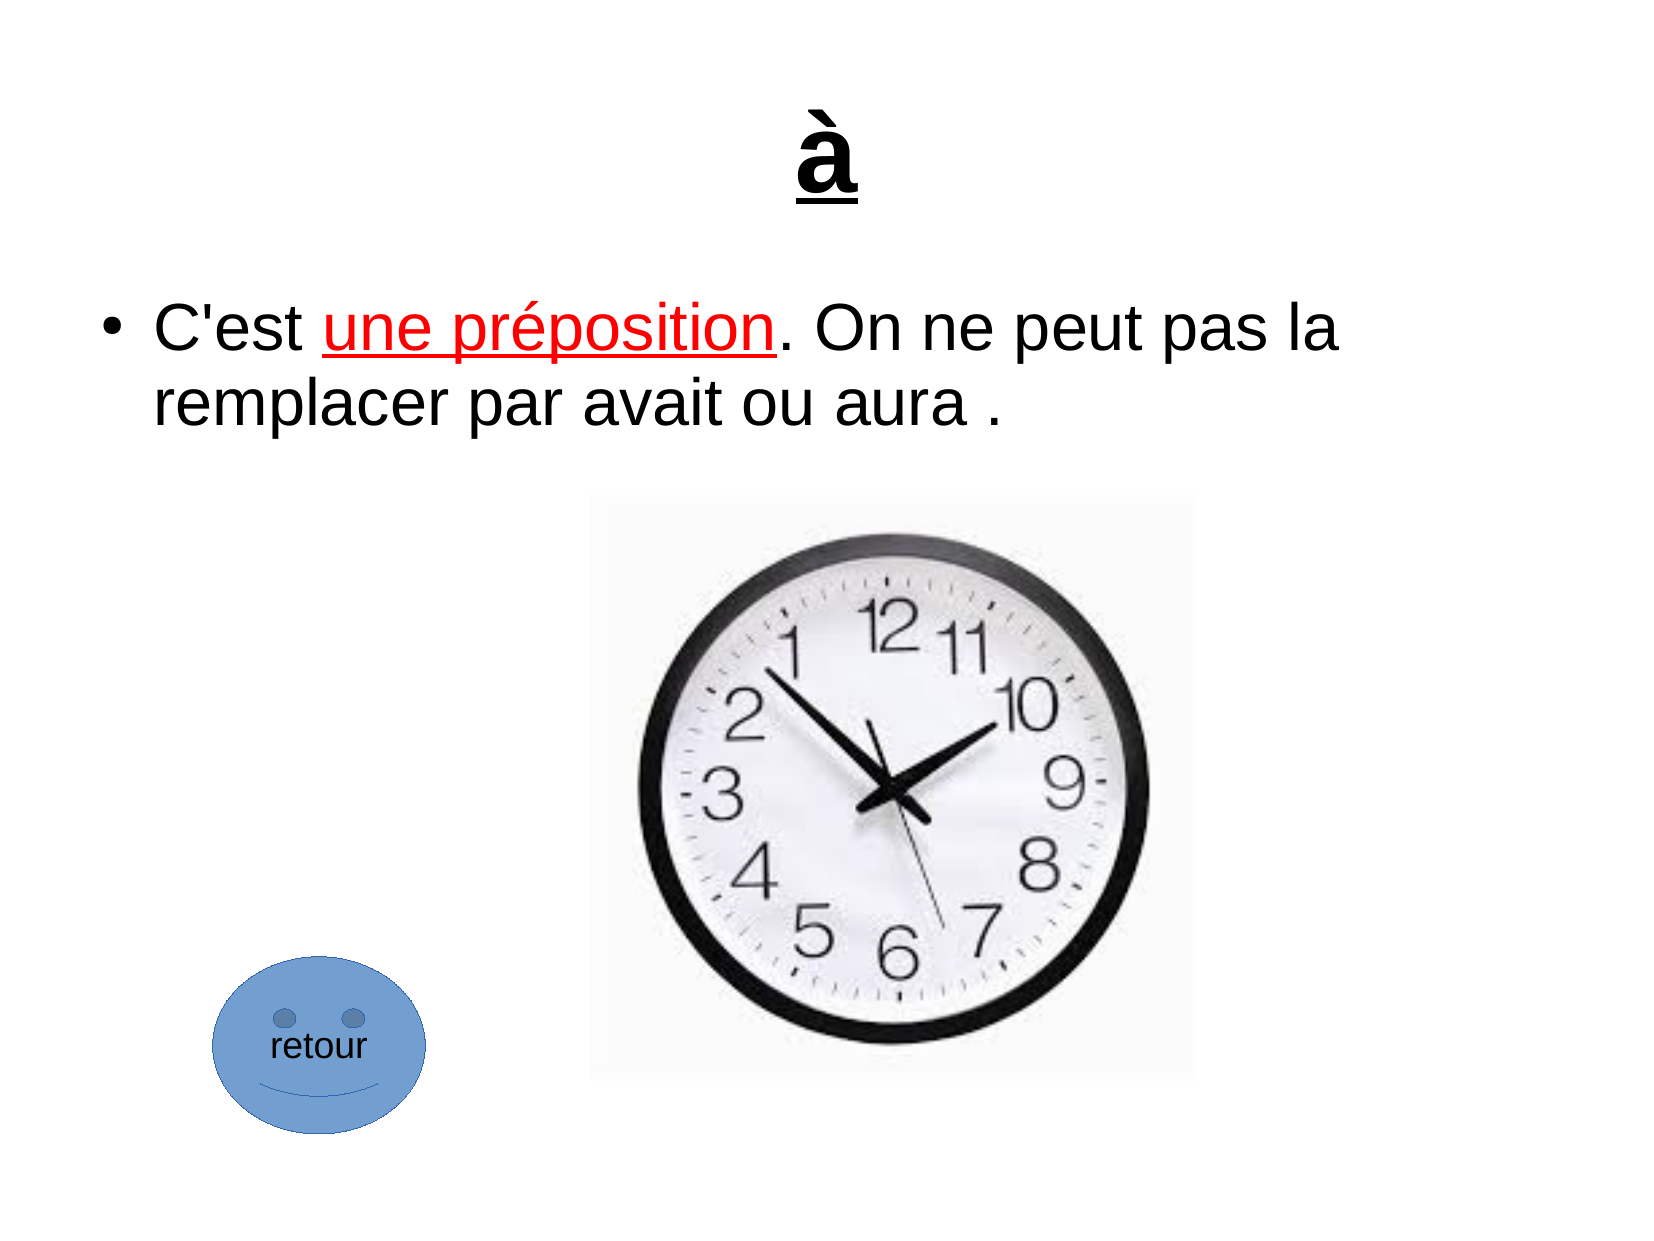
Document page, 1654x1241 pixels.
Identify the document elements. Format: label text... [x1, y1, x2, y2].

title à [82, 49, 1571, 257]
picture [590, 484, 1196, 1090]
list C'est une préposition. On ne peut pas la remplacer par avait ou aura . [82, 290, 1571, 1010]
text_box retour [212, 956, 426, 1134]
